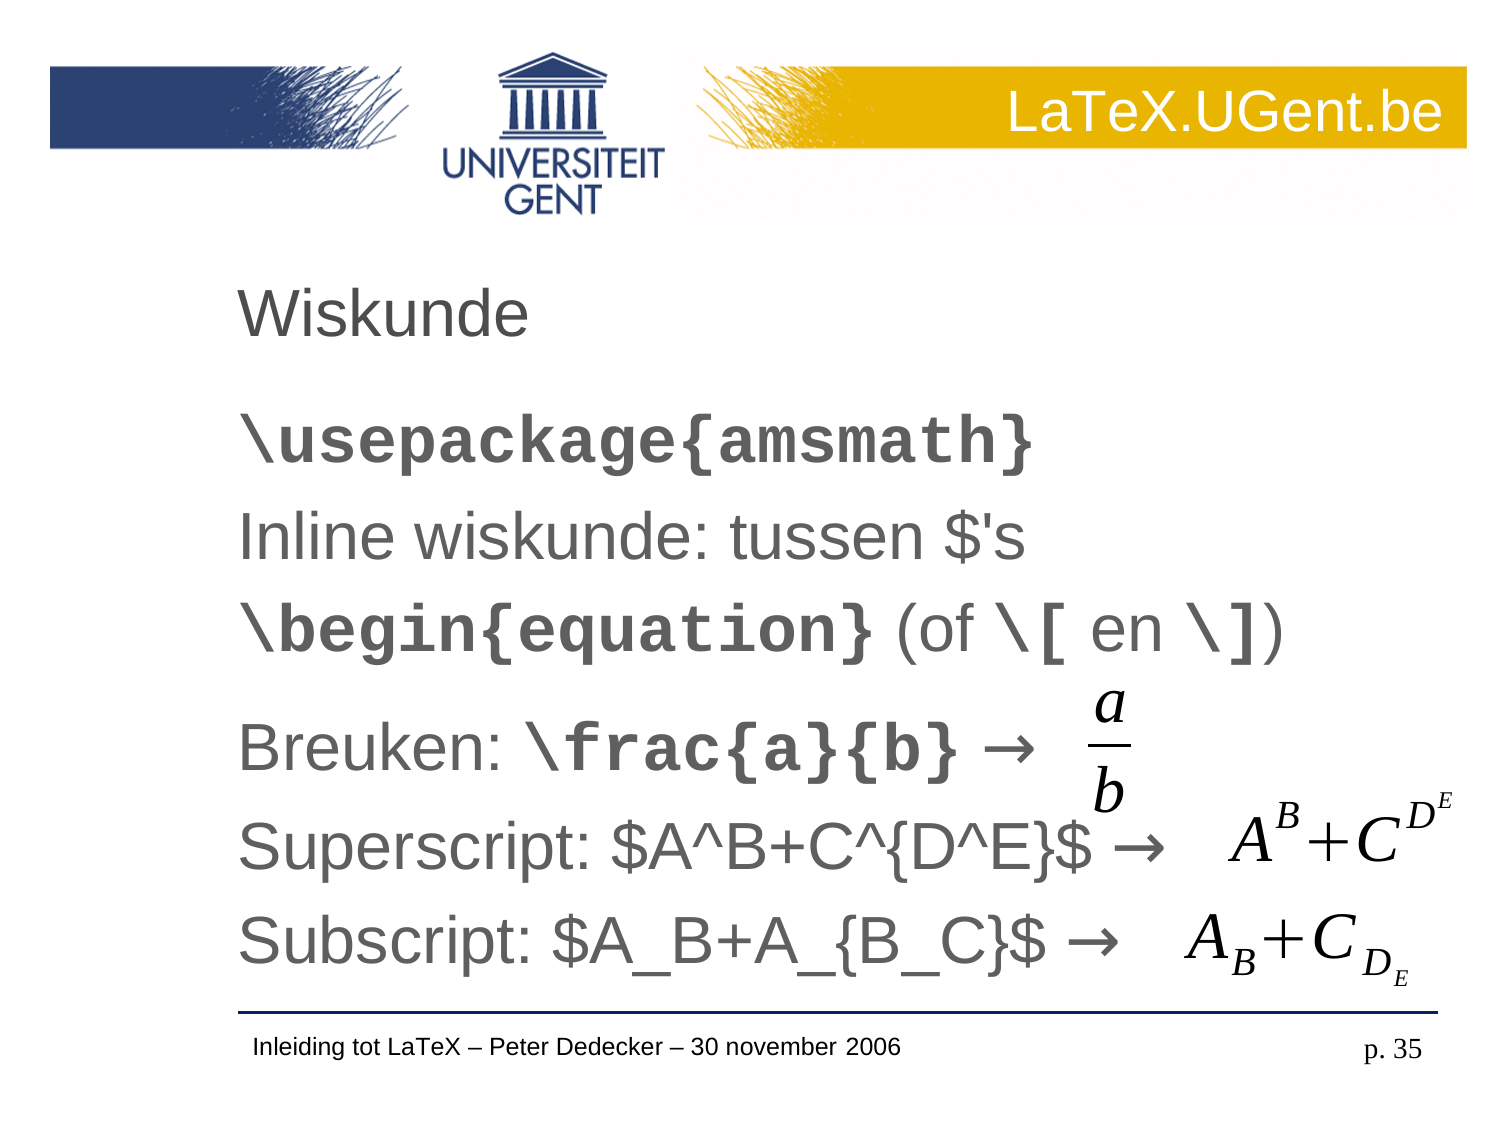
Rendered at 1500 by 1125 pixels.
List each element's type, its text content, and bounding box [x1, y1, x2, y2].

title Wiskunde [237, 226, 1438, 400]
chart [1175, 897, 1414, 993]
chart [1219, 786, 1458, 880]
list \usepackage{amsmath} Inline wiskunde: tussen $'s \begin{equation} (of \[ en \]) Breuken: \frac{a}{b} → Superscript: $A^B+C^{D^E}$ → Subscript: $A_B+A_{B_C}$ → [237, 406, 1438, 1010]
chart [1078, 661, 1141, 831]
picture [50, 49, 1467, 219]
